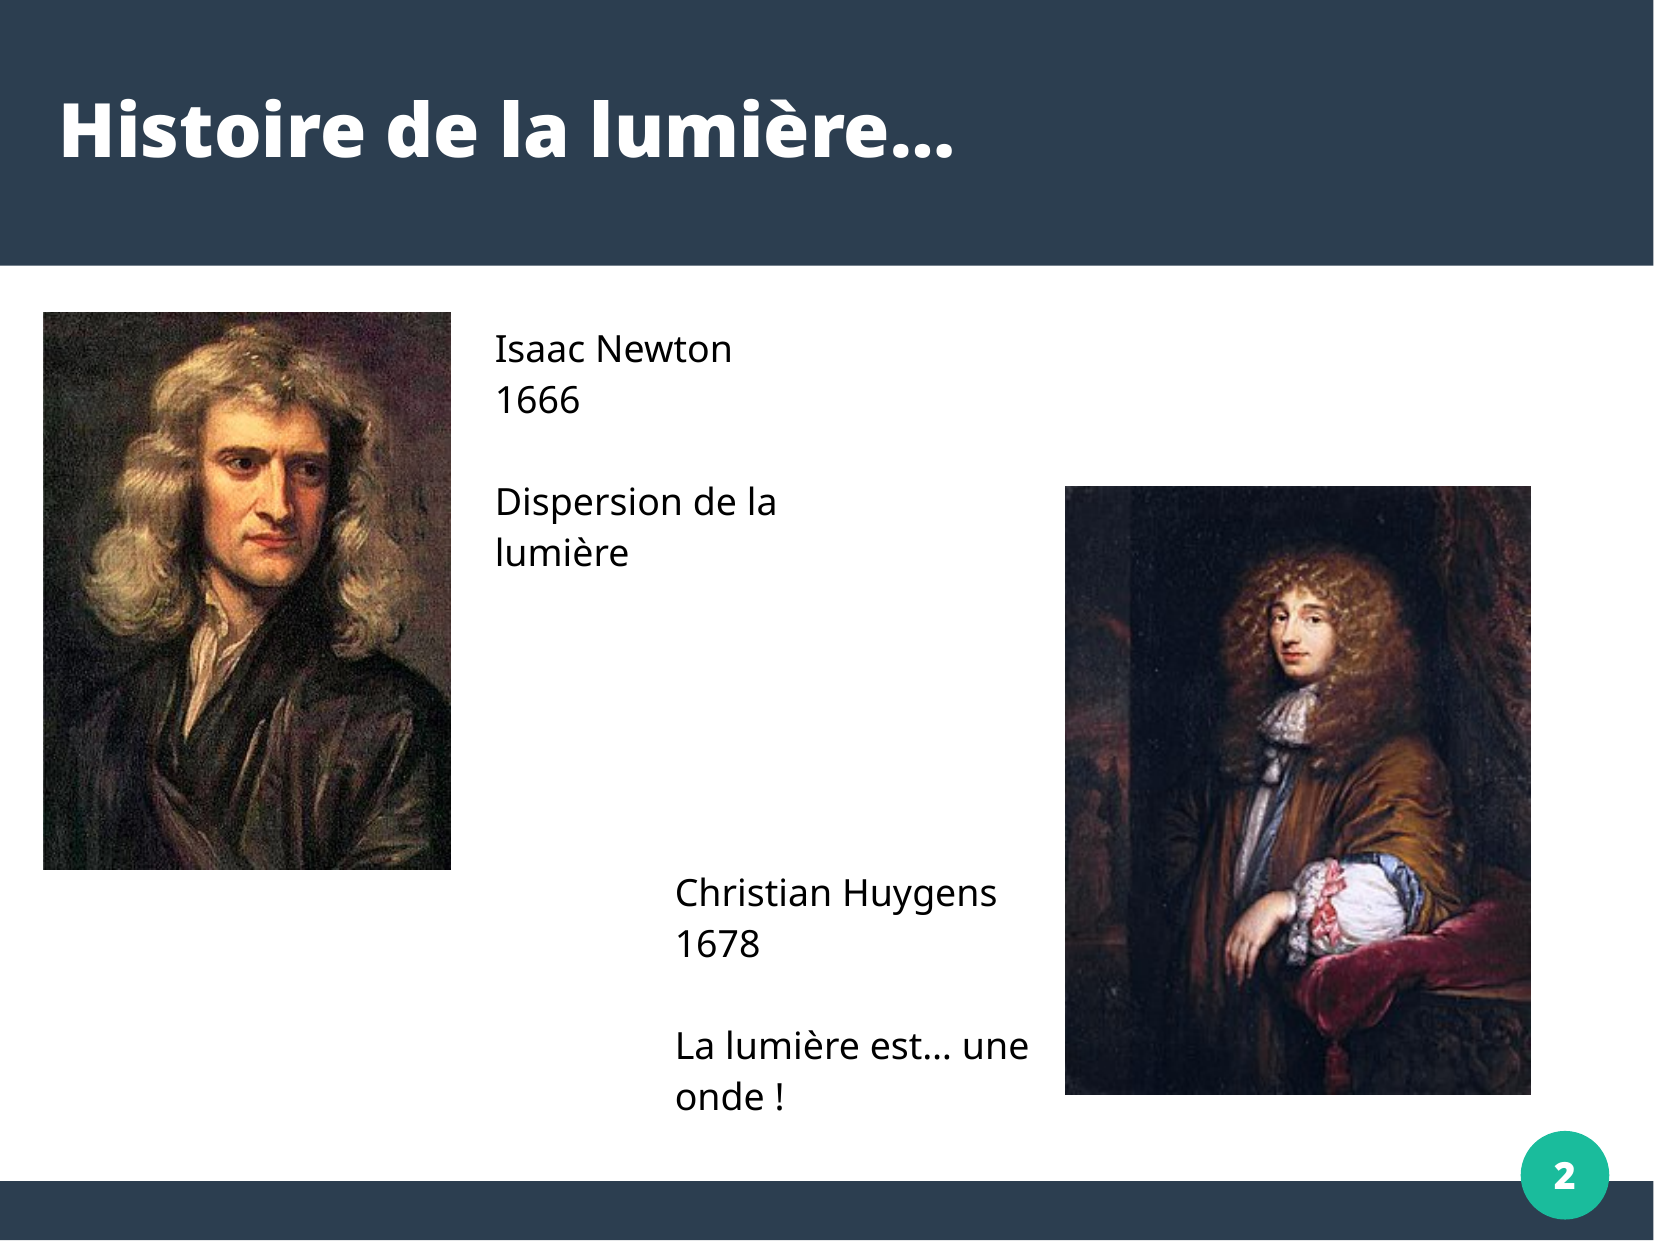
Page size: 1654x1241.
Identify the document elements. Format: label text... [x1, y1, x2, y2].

picture [43, 312, 451, 871]
title Histoire de la lumière… [59, 49, 1595, 207]
text_box Christian Huygens 1678 La lumière est… une onde ! [660, 859, 1051, 1092]
text_box Isaac Newton 1666 Dispersion de la lumière [480, 315, 901, 548]
picture [1065, 486, 1531, 1095]
